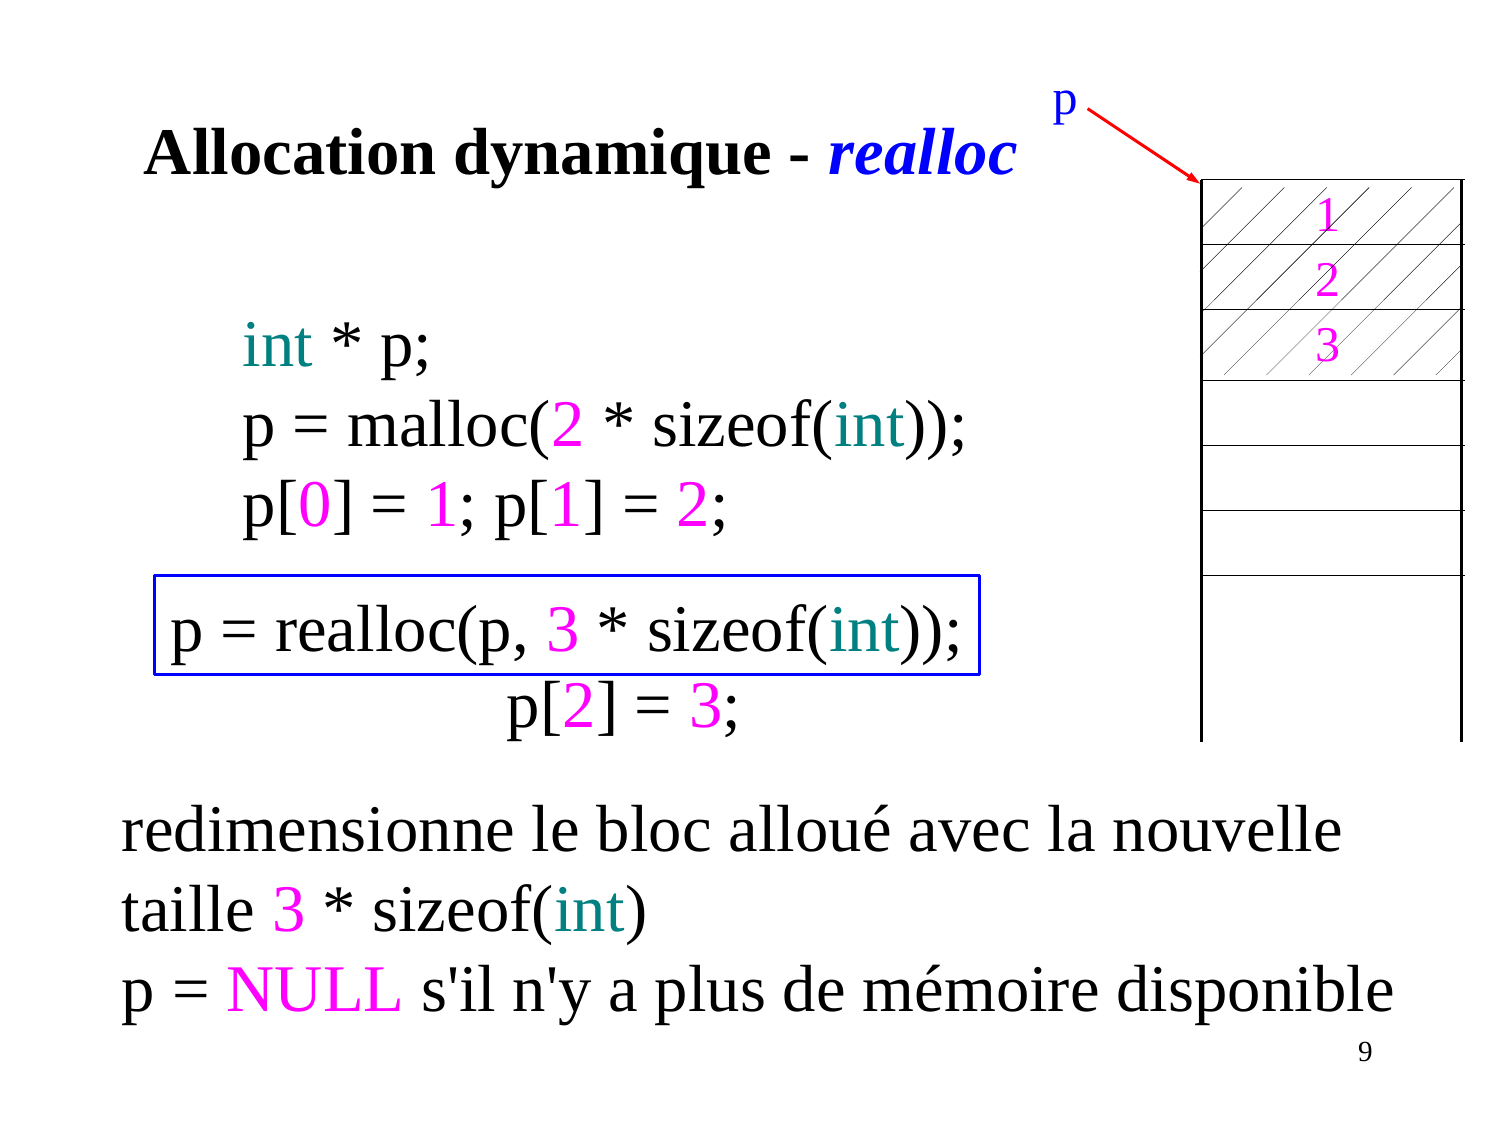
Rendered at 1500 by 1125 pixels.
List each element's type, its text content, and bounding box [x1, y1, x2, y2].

text_box 3 [1300, 303, 1351, 379]
text_box p [1038, 57, 1114, 133]
text_box [1200, 187, 1463, 376]
text_box 1 [1300, 173, 1388, 187]
text_box int * p; p = malloc(2 * sizeof(int)); p[0] = 1; p[1] = 2; [160, 292, 983, 548]
text_box redimensionne le bloc alloué avec la nouvelle taille 3 * sizeof(int) p = NULL s'il n'y a plus de mémoire disponible [107, 776, 1412, 1033]
text_box p[2] = 3; [424, 652, 757, 749]
text_box Allocation dynamique - realloc [129, 99, 1033, 196]
text_box p = realloc(p, 3 * sizeof(int)); [154, 575, 980, 675]
